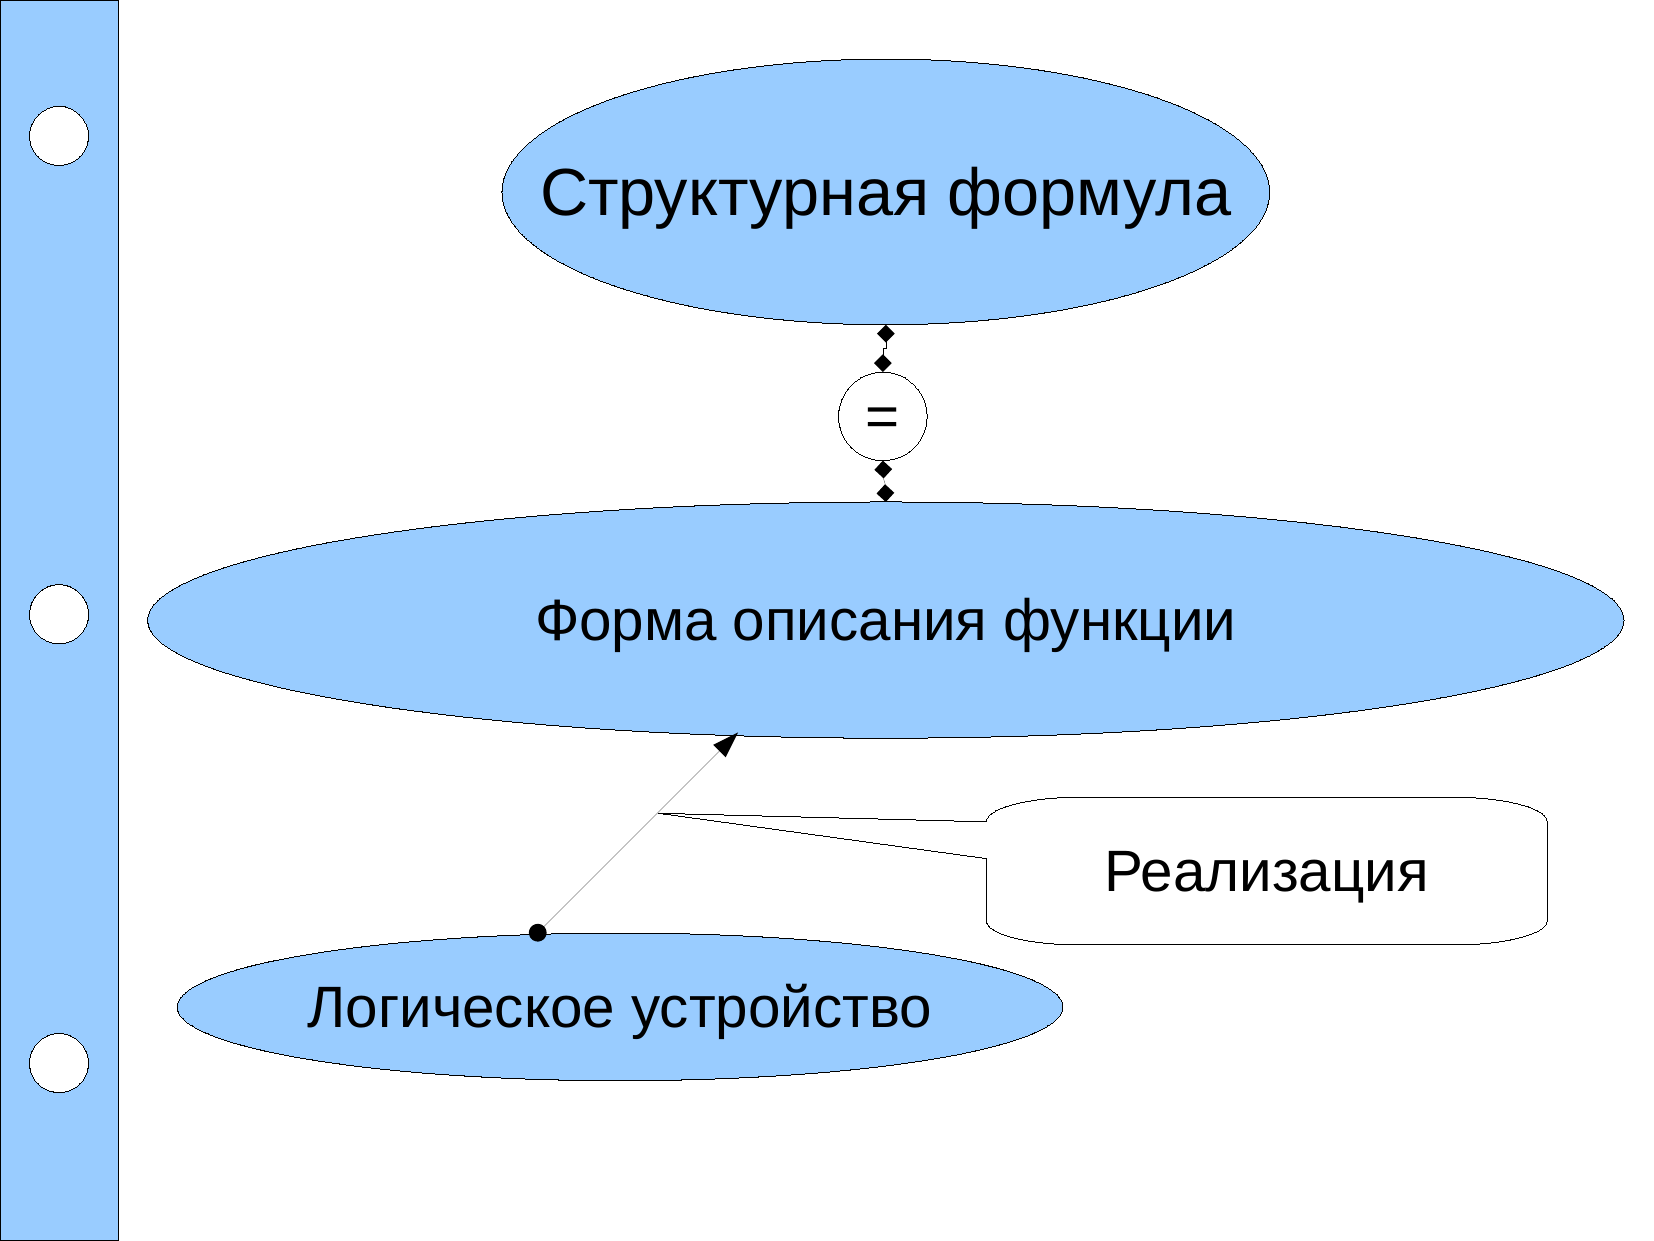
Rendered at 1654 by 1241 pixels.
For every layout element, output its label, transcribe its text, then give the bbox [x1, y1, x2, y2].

text_box = [838, 372, 928, 461]
text_box Структурная формула [501, 59, 1270, 325]
text_box Реализация [658, 797, 1548, 945]
text_box Логическое устройство [177, 933, 1063, 1081]
text_box [0, 0, 119, 1241]
text_box Форма описания функции [147, 501, 1625, 739]
